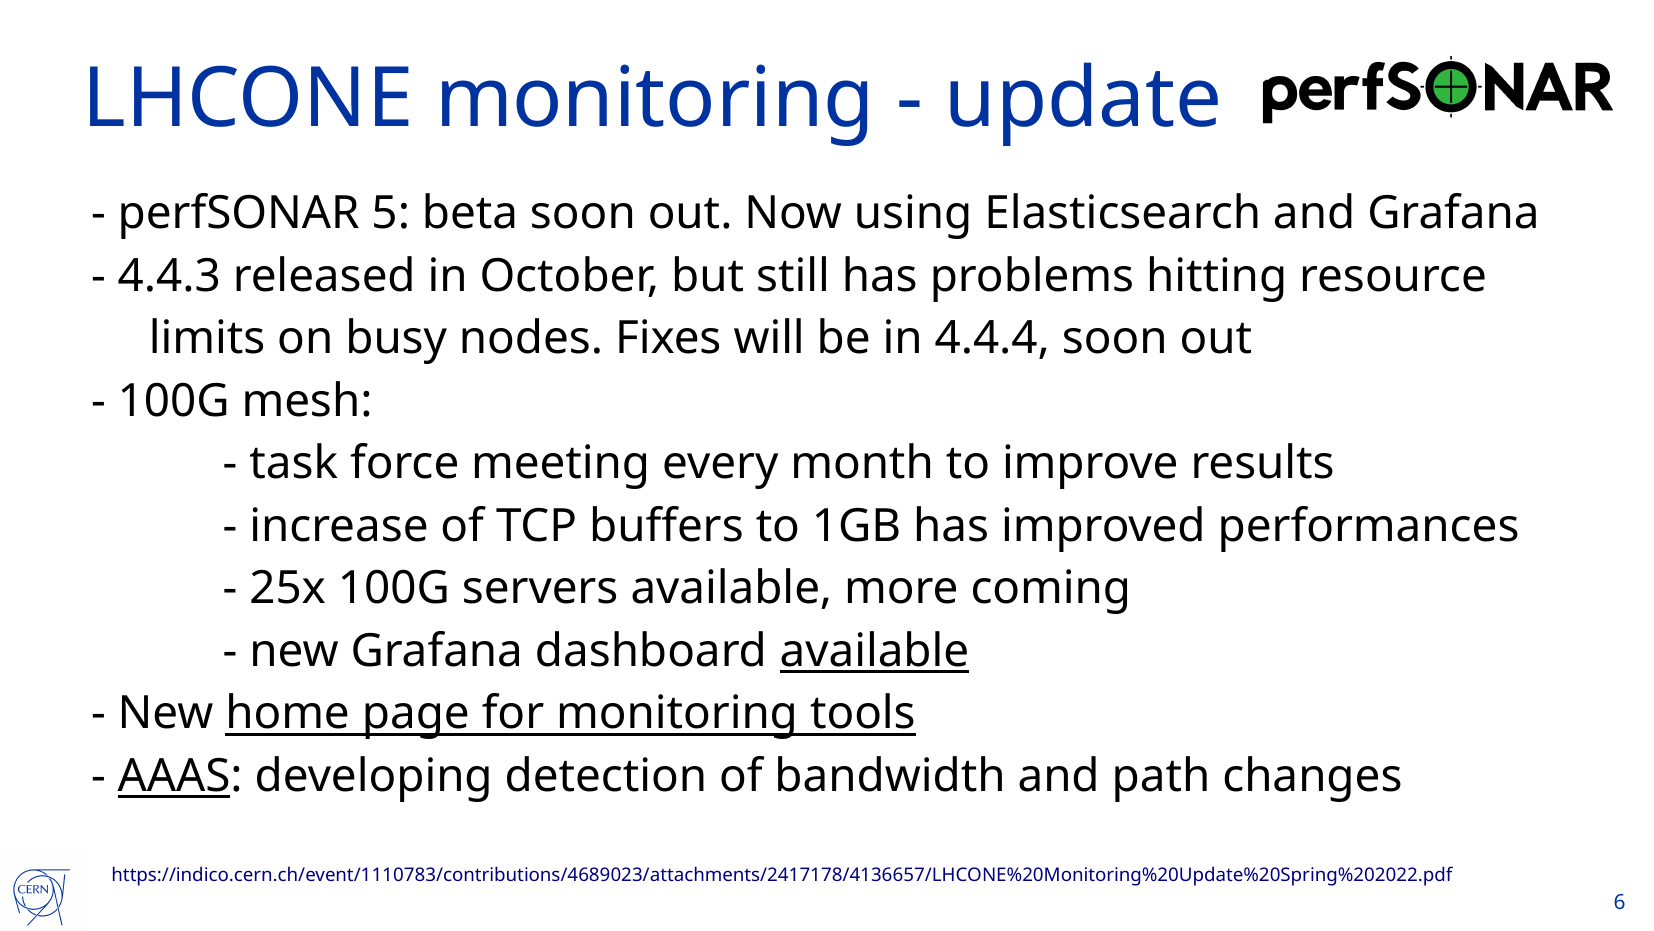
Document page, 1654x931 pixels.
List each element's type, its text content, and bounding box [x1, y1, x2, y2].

title LHCONE monitoring - update [82, 37, 1571, 142]
text_box - perfSONAR 5: beta soon out. Now using Elasticsearch and Grafana - 4.4.3 released in October, but still has problems hitting resource limits on busy nodes. Fixes will be in 4.4.4, soon out - 100G mesh: - task force meeting every month to improve results - increase of TCP buffers to 1GB has improved performances - 25x 100G servers available, more coming - new Grafana dashboard available - New home page for monitoring tools - AAAS: developing detection of bandwidth and path changes [76, 172, 1601, 925]
picture [1252, 45, 1624, 134]
picture [0, 850, 127, 931]
